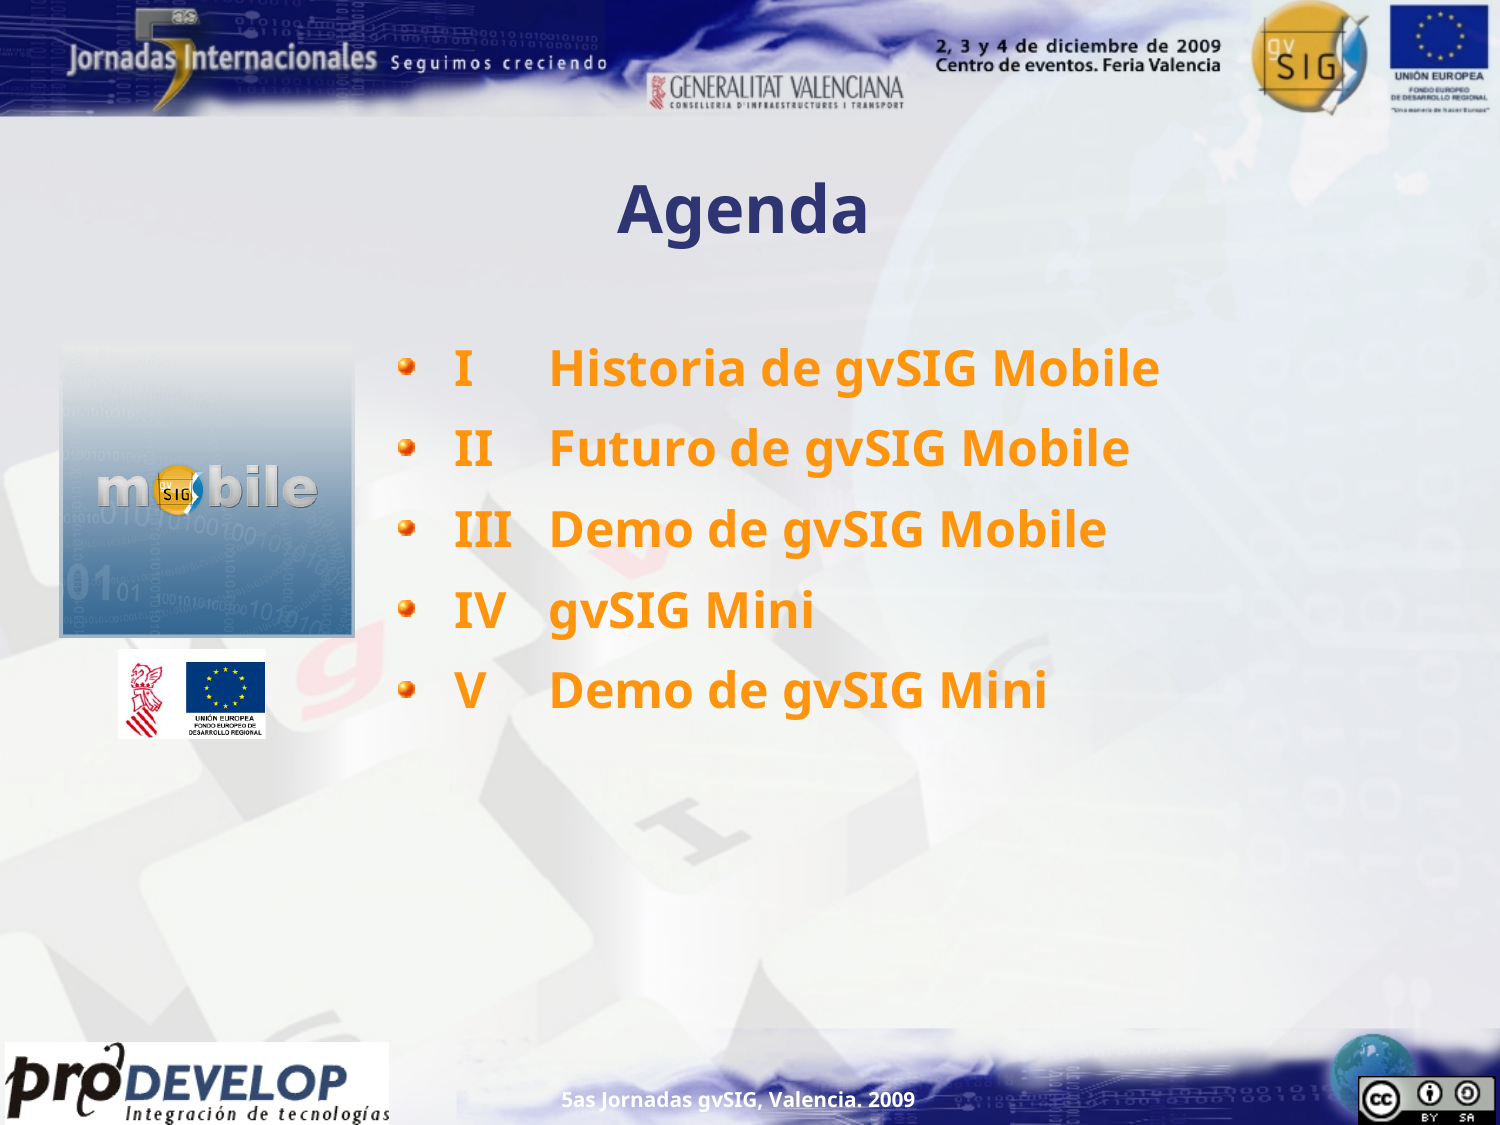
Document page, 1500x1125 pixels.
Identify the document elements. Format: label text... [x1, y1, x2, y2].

title [65, 106, 1500, 187]
list I Historia de gvSIG Mobile II Futuro de gvSIG Mobile III Demo de gvSIG Mobile IV gvSIG Mini V Demo de gvSIG Mini [383, 324, 1418, 827]
title Agenda [70, 178, 1418, 420]
picture [0, 0, 1500, 1125]
